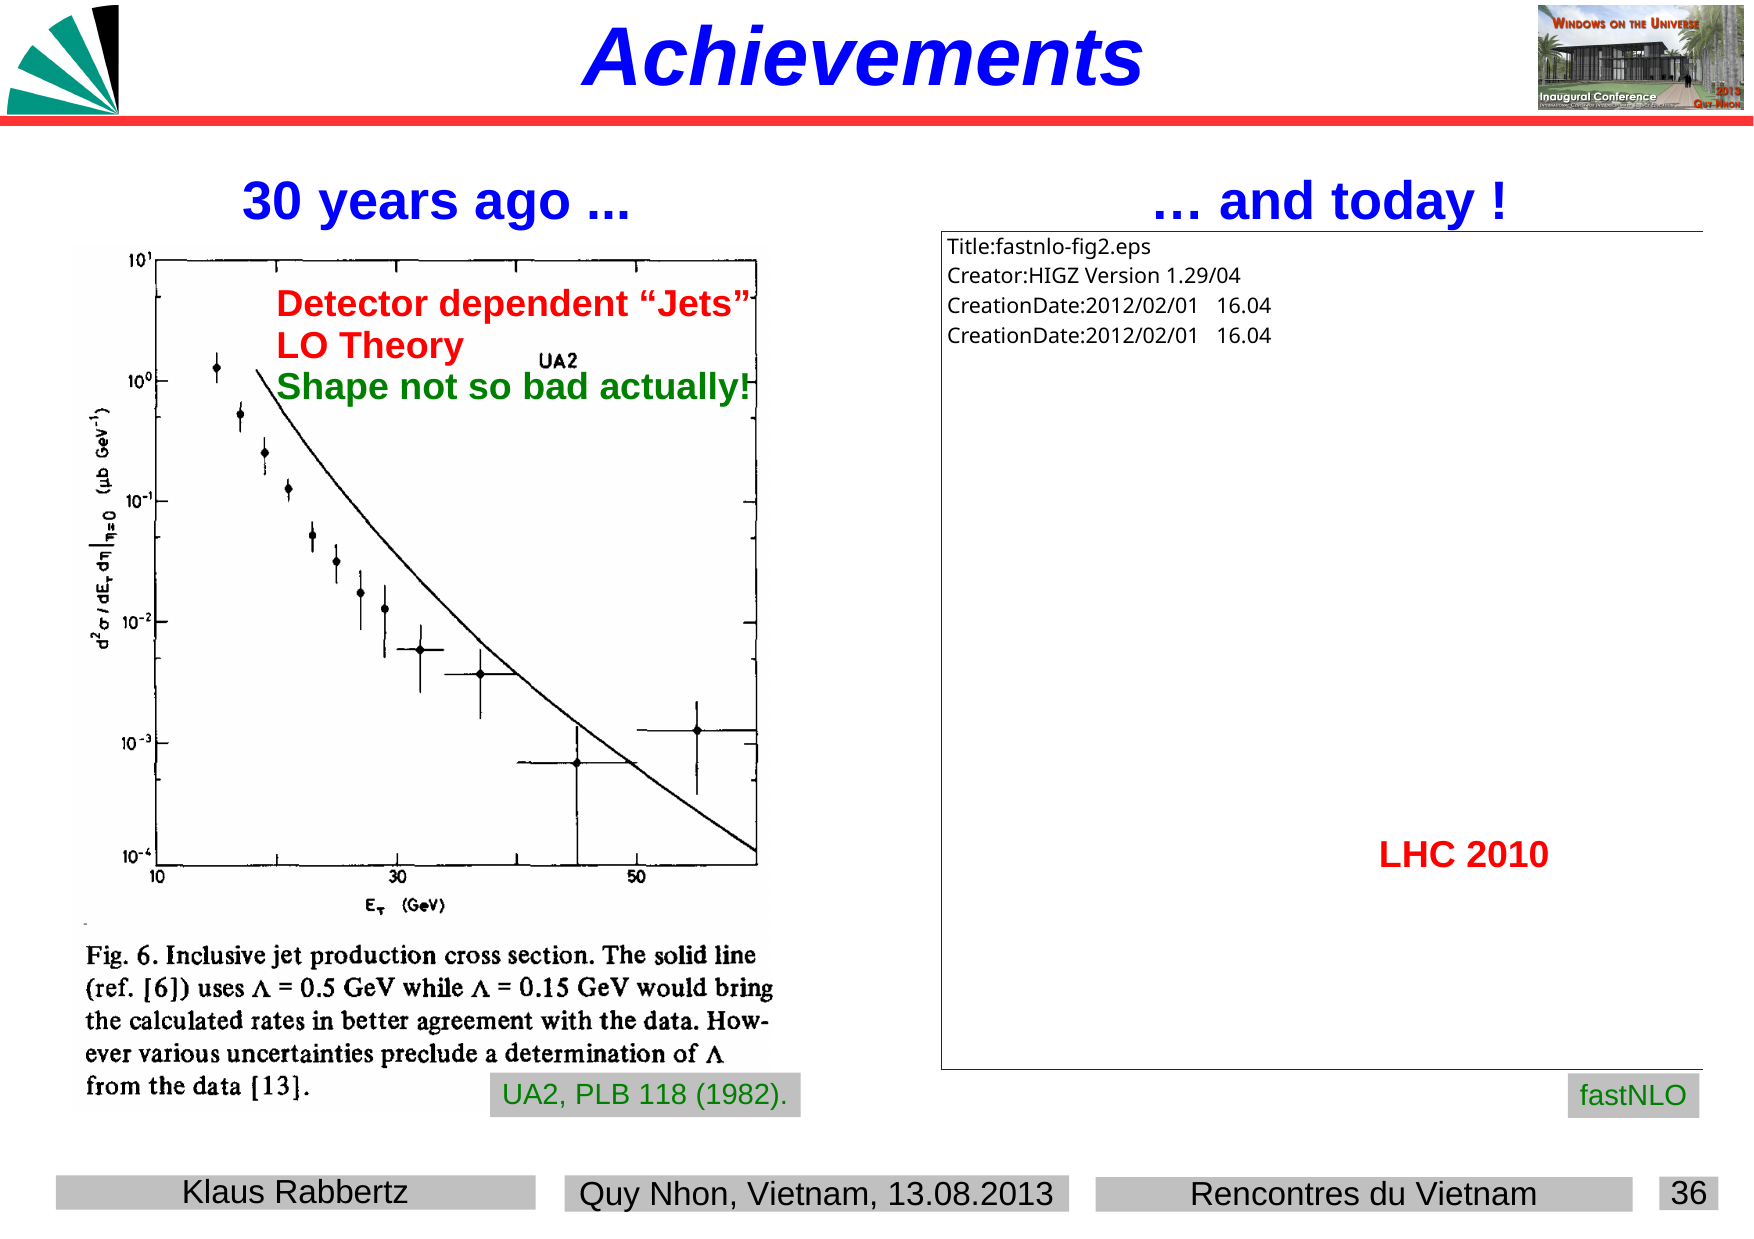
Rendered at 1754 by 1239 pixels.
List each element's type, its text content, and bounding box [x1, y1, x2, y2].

picture [71, 244, 773, 1112]
text_box UA2, PLB 118 (1982). [490, 1072, 801, 1118]
text_box LHC 2010 [1367, 827, 1562, 882]
picture [7, 5, 119, 116]
picture [940, 229, 1703, 1070]
picture [1606, 5, 1744, 110]
title Achievements [123, 0, 1606, 114]
text_box Detector dependent “Jets” LO Theory Shape not so bad actually! [264, 276, 764, 414]
text_box fastNLO [1567, 1073, 1700, 1118]
text_box 30 years ago ... [230, 165, 644, 238]
text_box … and today ! [1138, 165, 1522, 238]
